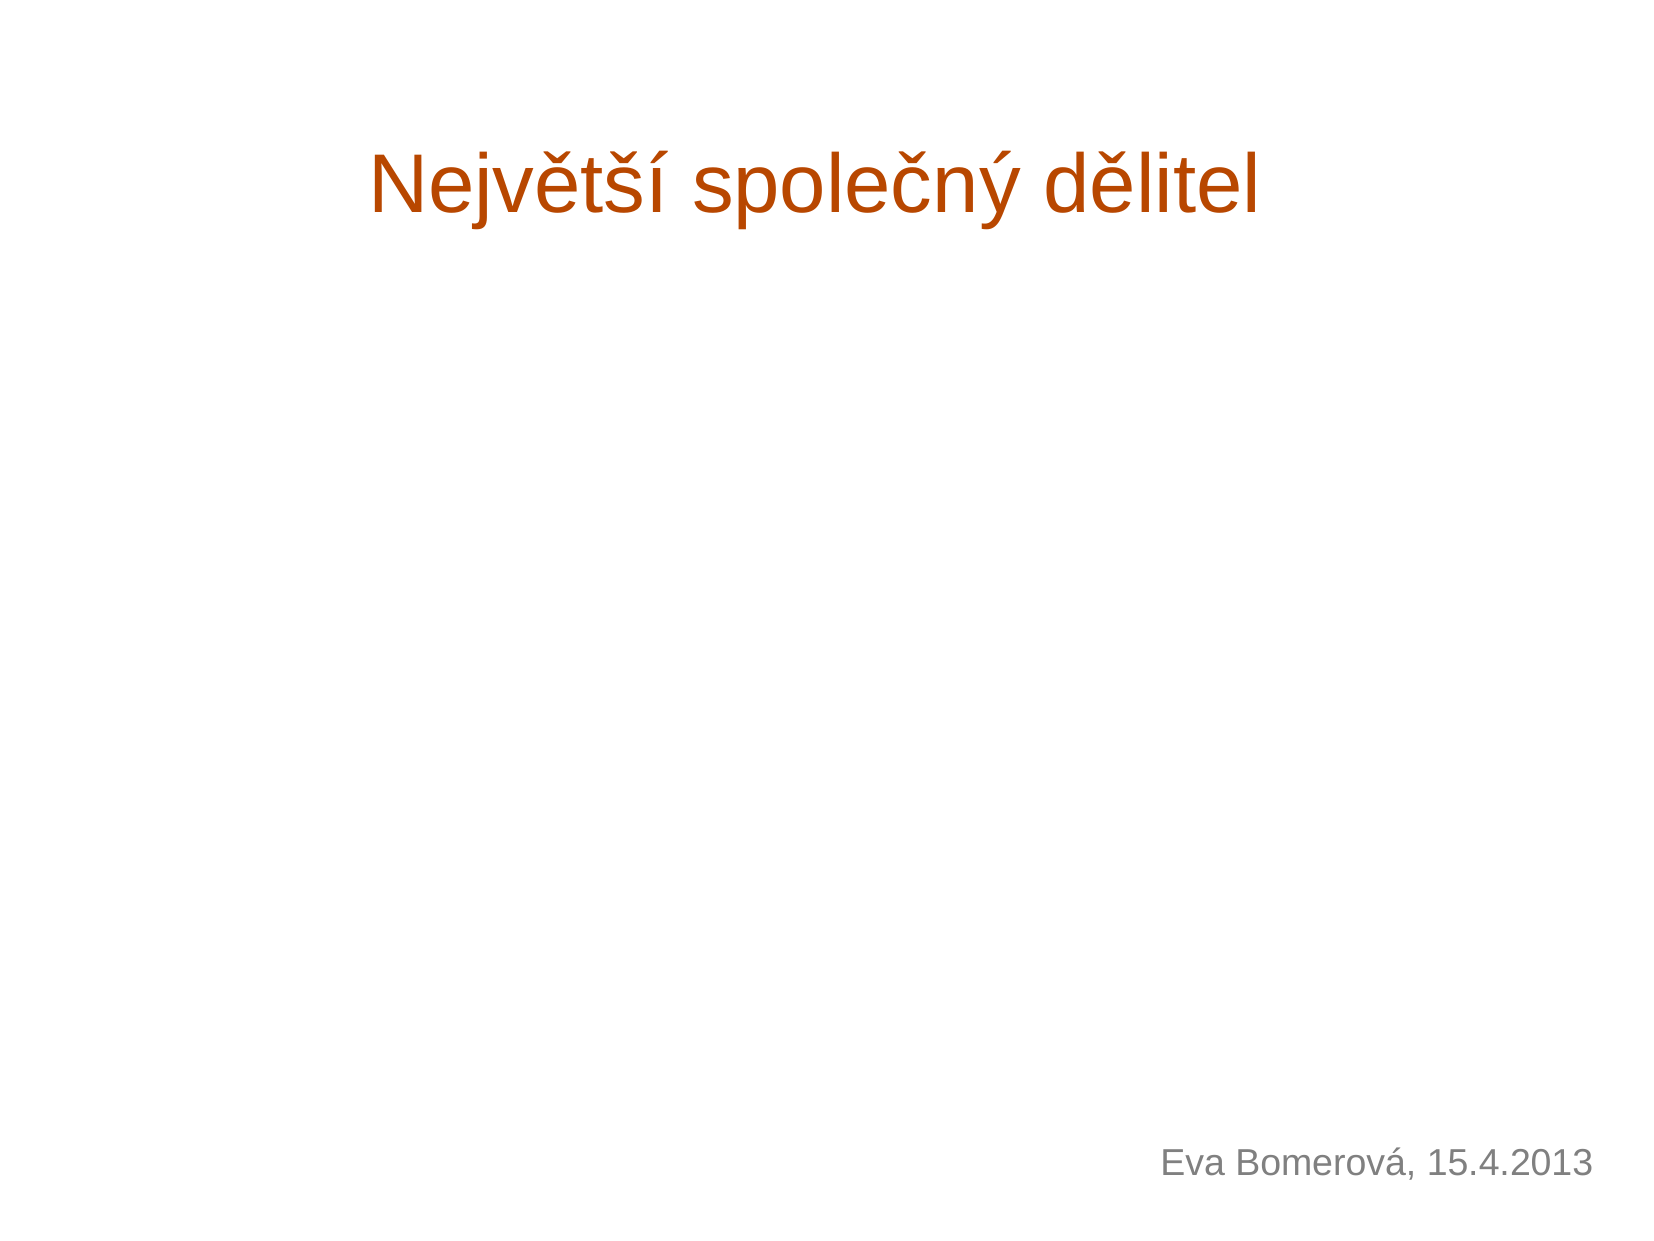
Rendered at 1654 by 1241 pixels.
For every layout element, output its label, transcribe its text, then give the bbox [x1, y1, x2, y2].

text_box Největší společný dělitel [94, 129, 1536, 238]
text_box Eva Bomerová, 15.4.2013 [1145, 1133, 1619, 1191]
